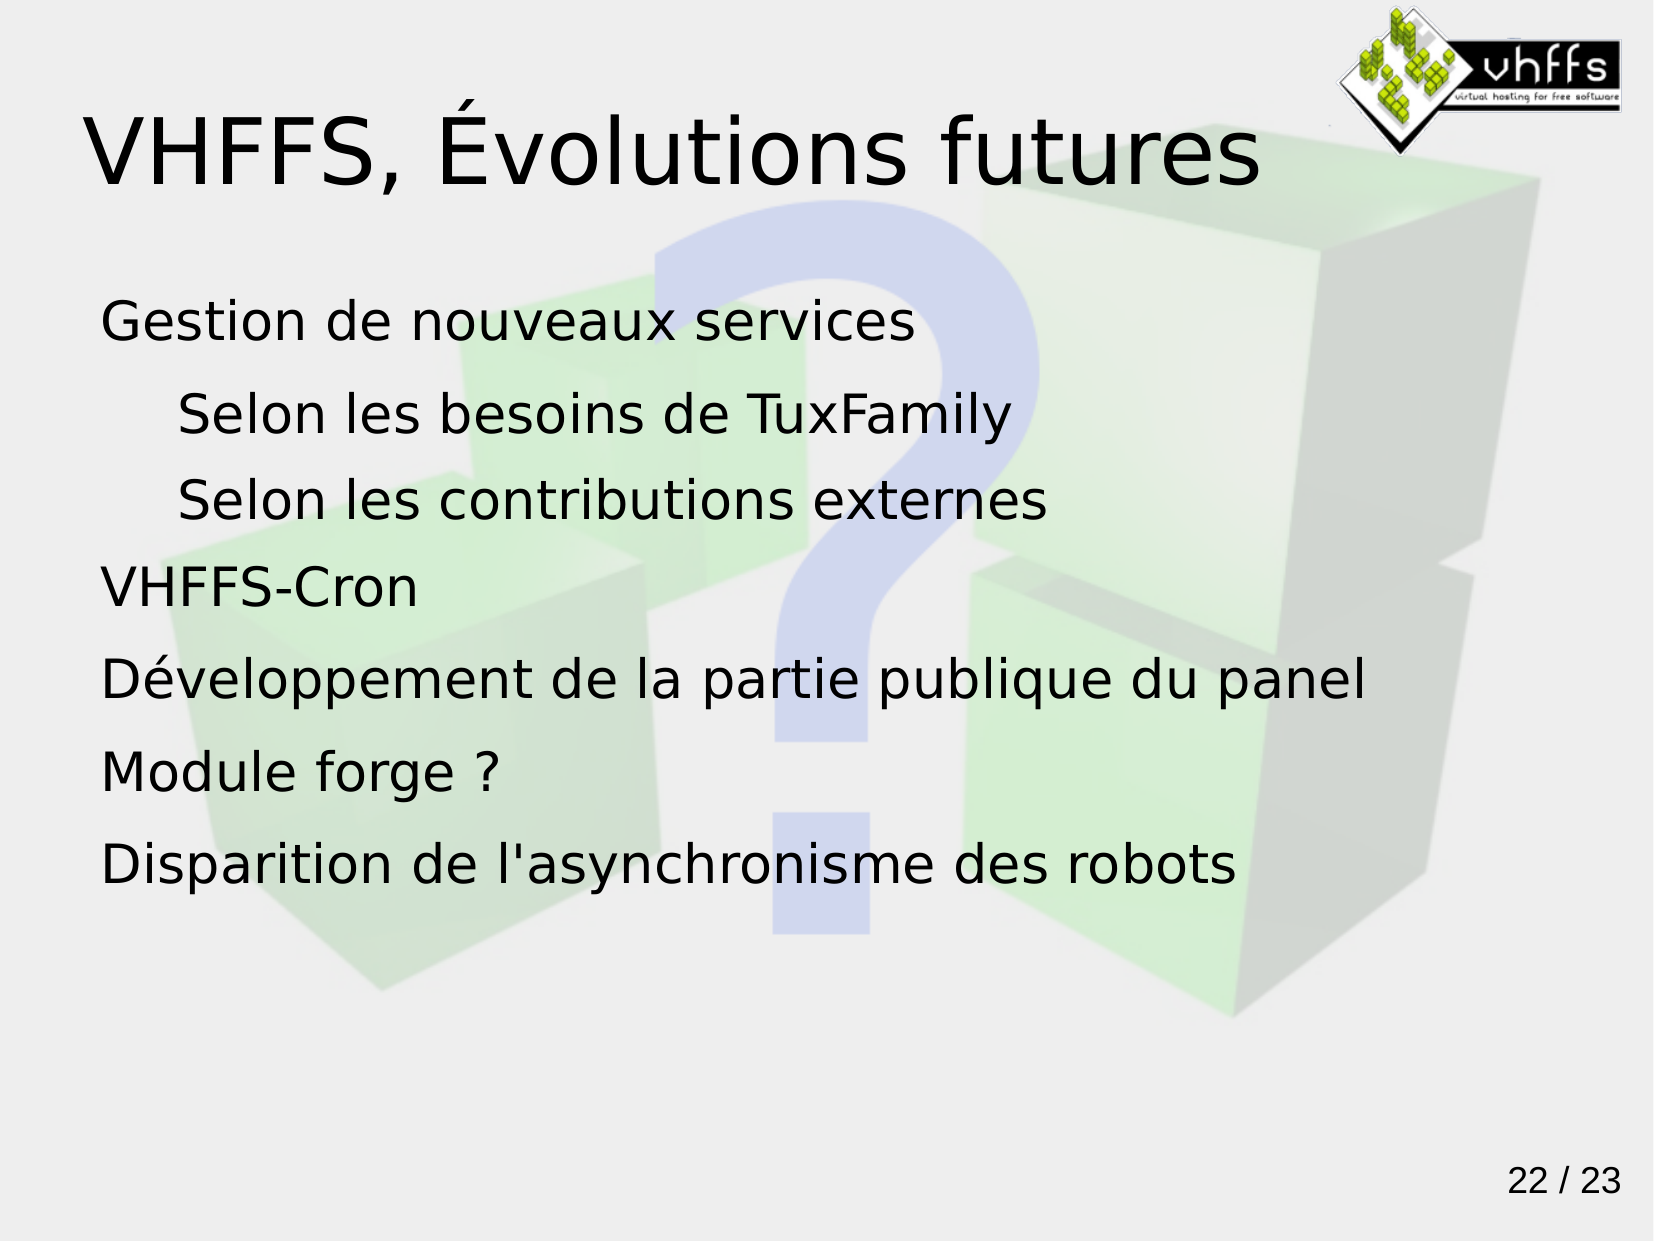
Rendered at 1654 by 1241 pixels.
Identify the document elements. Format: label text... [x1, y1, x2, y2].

text_box <numéro> / 23 [1314, 1151, 1637, 1225]
list Gestion de nouveaux services Selon les besoins de TuxFamily Selon les contributions externes VHFFS-Cron Développement de la partie publique du panel Module forge ? Disparition de l'asynchronisme des robots [82, 290, 1571, 1094]
picture [0, 0, 1654, 1241]
title VHFFS, Évolutions futures [82, 49, 1625, 257]
